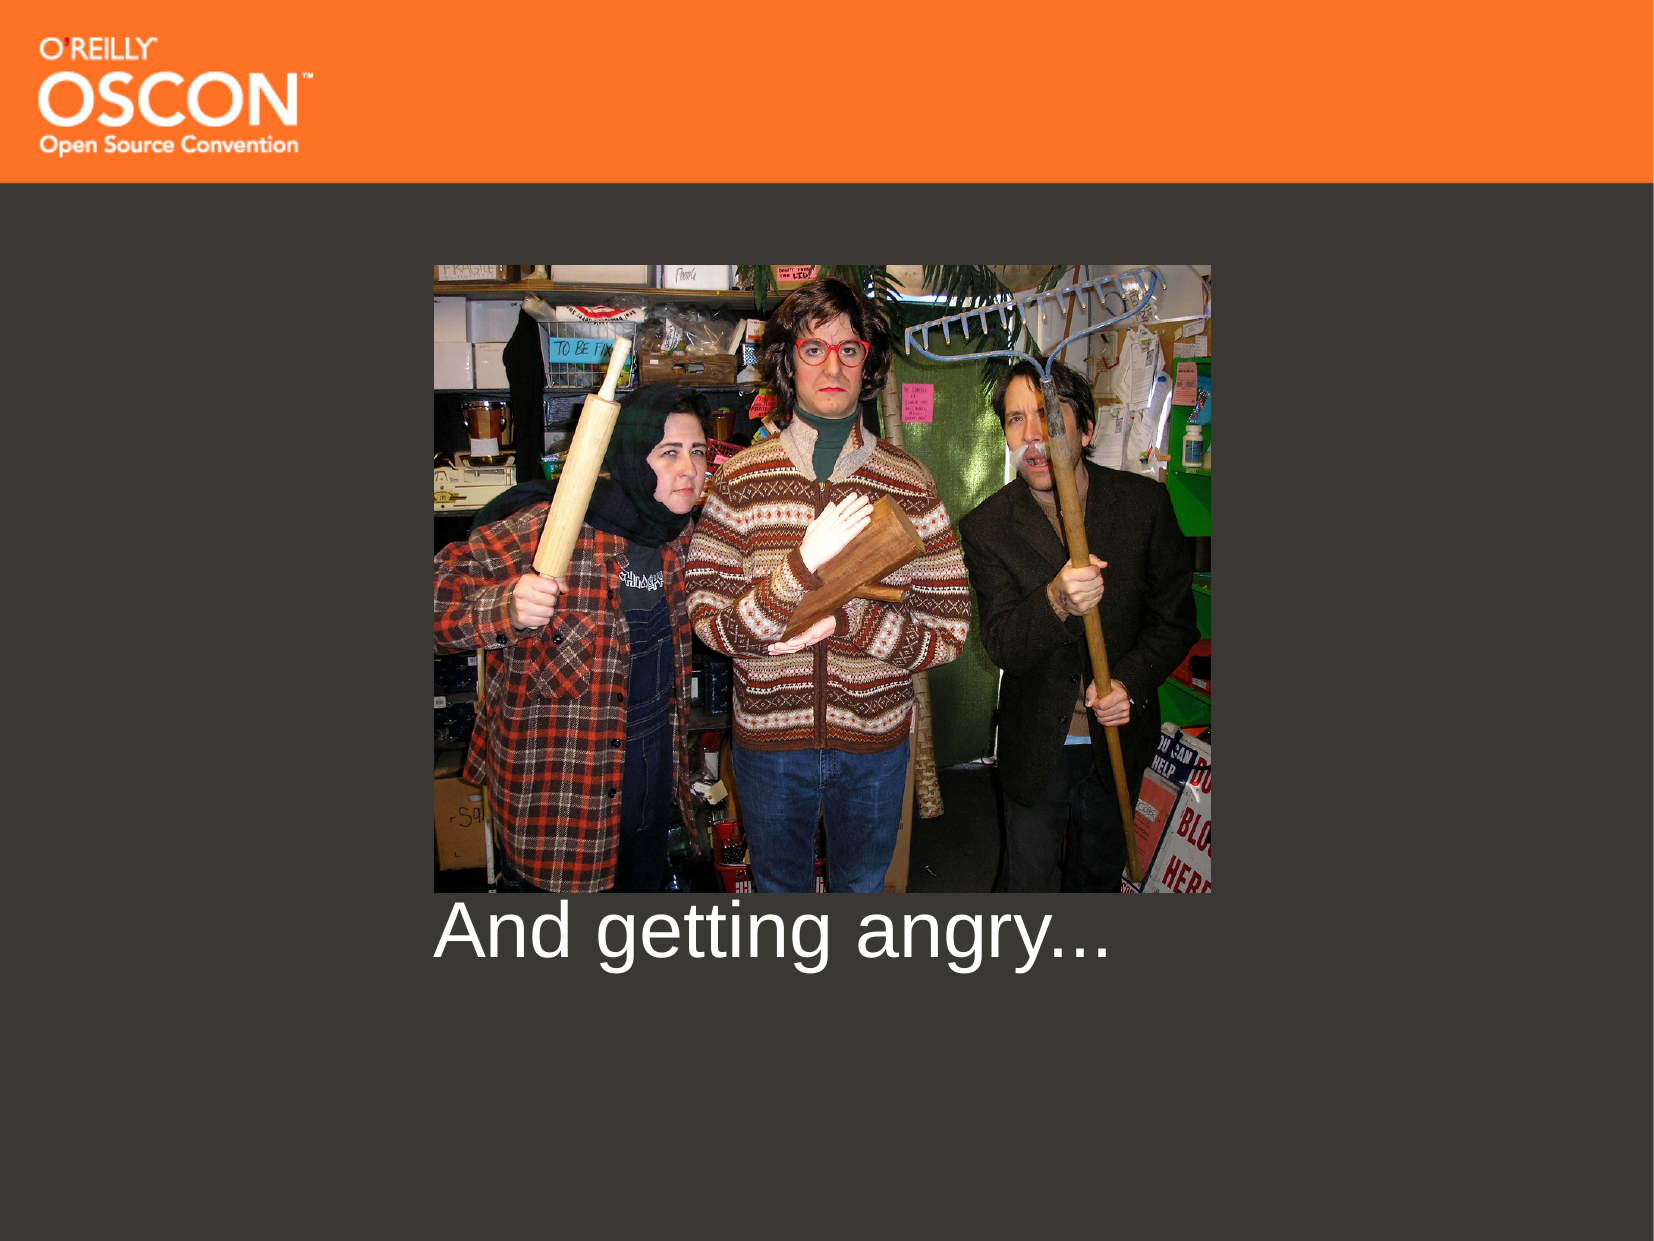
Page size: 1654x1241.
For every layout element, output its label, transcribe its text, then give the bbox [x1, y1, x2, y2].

picture [0, 0, 1654, 1241]
text_box And getting angry... [177, 885, 1307, 1063]
title [356, 0, 1624, 231]
list [37, 219, 814, 1039]
